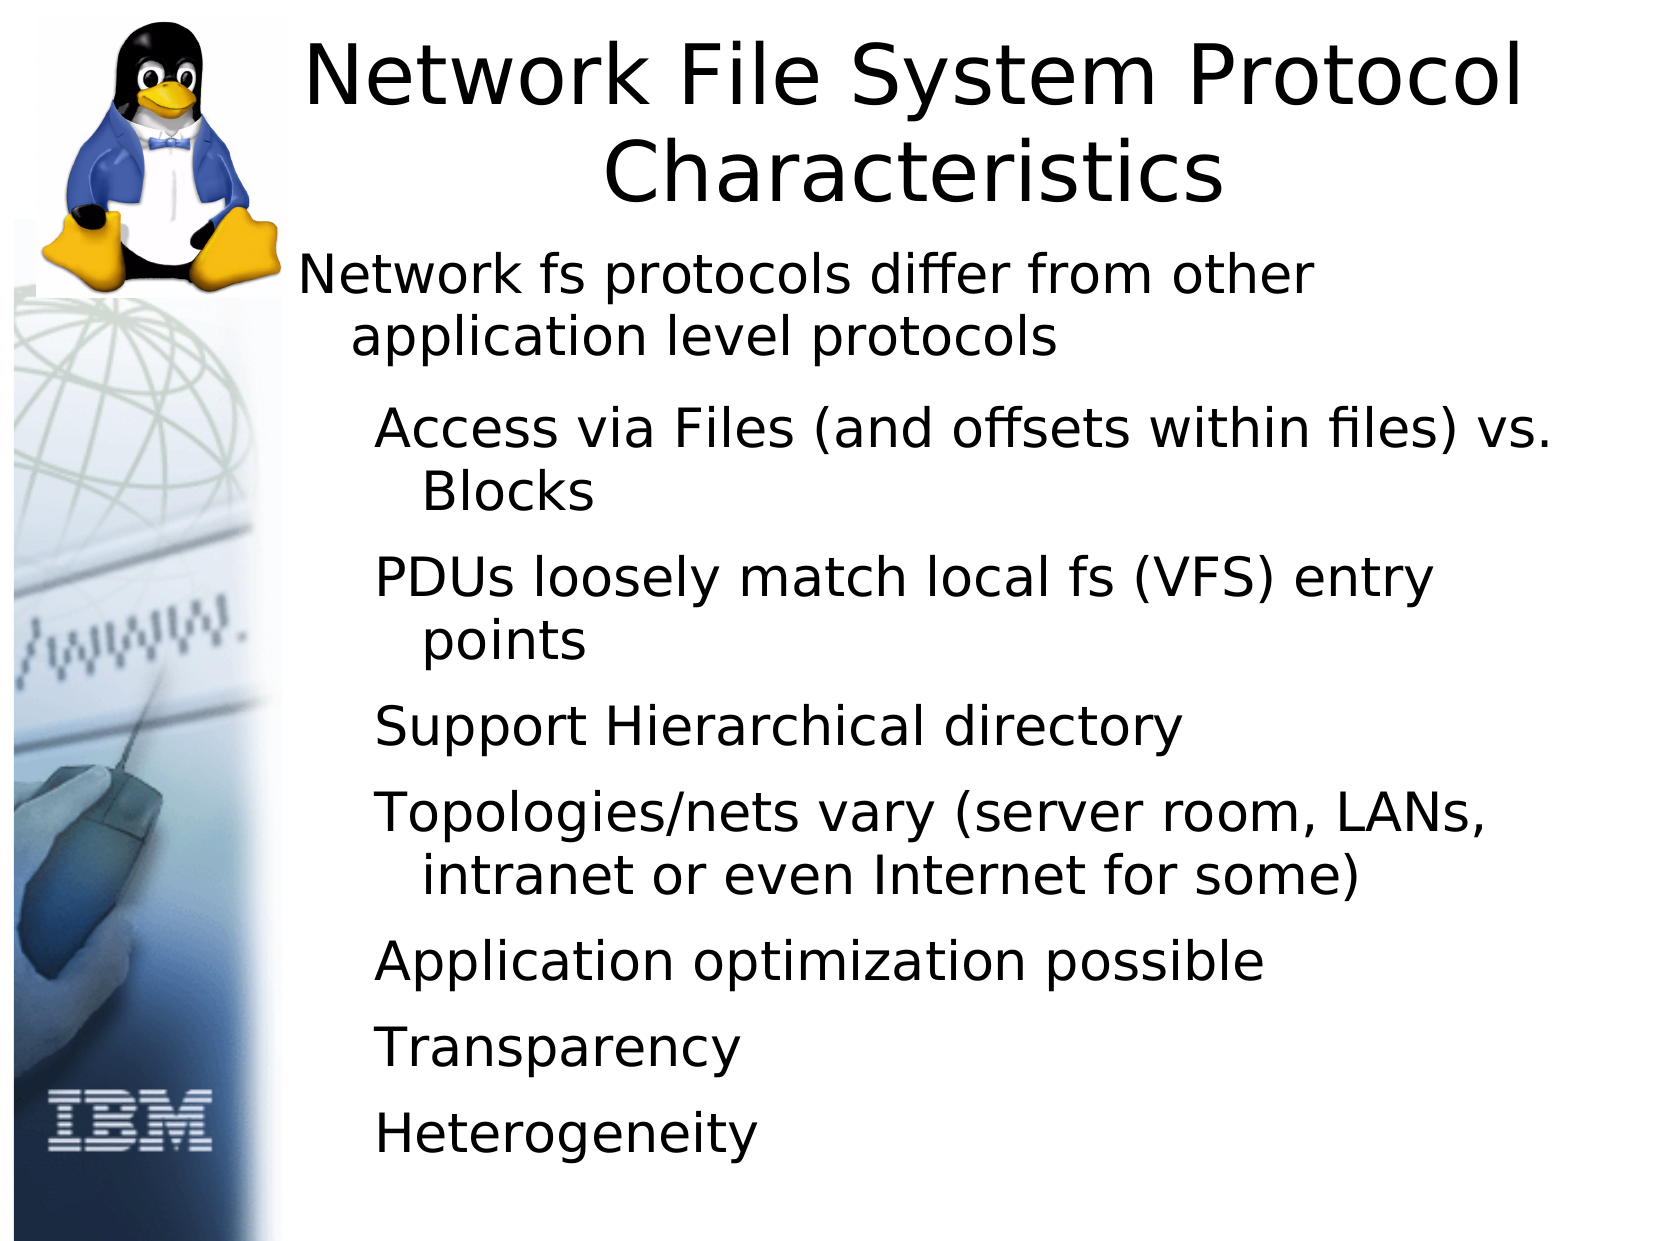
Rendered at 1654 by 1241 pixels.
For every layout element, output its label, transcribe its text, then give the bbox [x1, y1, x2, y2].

title Network File System Protocol Characteristics [301, 27, 1528, 222]
list Network fs protocols differ from other application level protocols Access via Files (and offsets within files) vs. Blocks PDUs loosely match local fs (VFS) entry points Support Hierarchical directory Topologies/nets vary (server room, LANs, intranet or even Internet for some) Application optimization possible Transparency Heterogeneity [279, 243, 1555, 1227]
